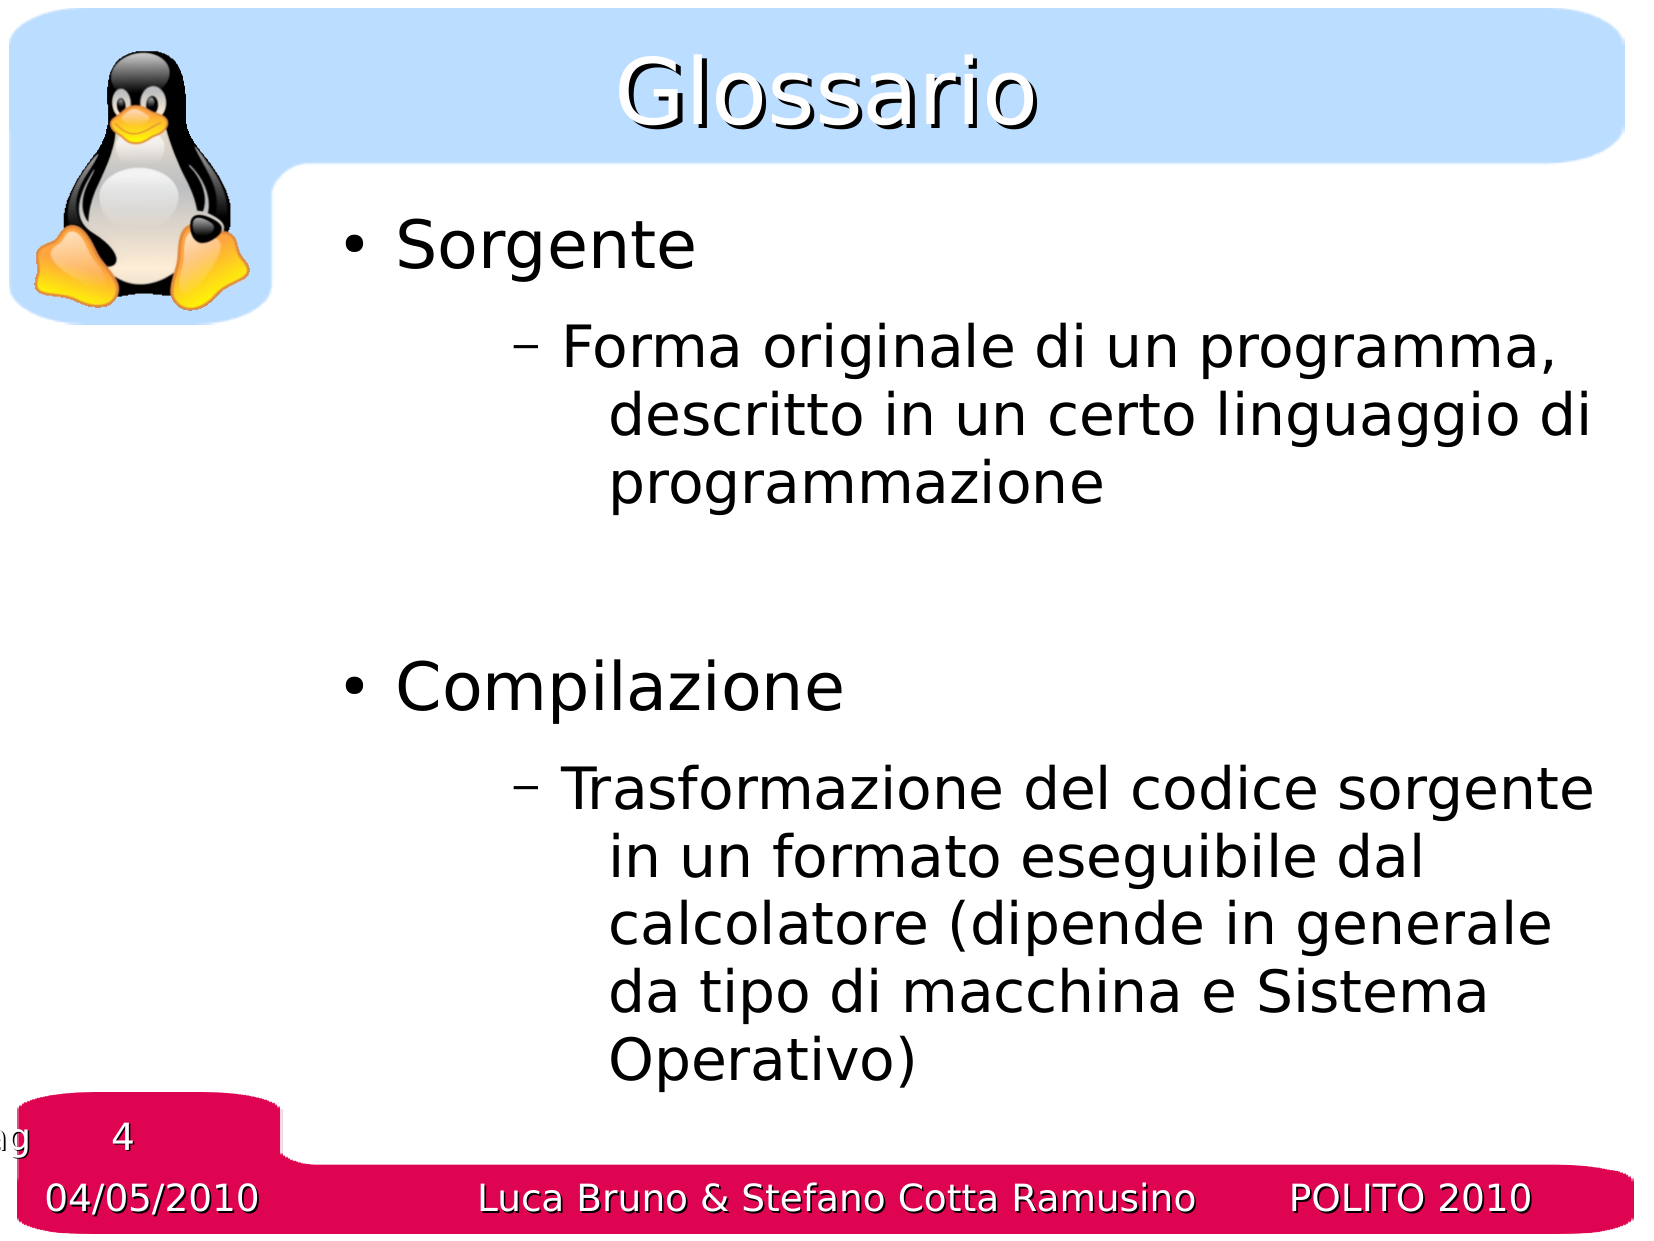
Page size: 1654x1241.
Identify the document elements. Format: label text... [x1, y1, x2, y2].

picture [17, 1092, 1634, 1234]
picture [17, 1182, 29, 1234]
picture [9, 8, 1625, 325]
list Sorgente Forma originale di un programma, descritto in un certo linguaggio di programmazione Compilazione Trasformazione del codice sorgente in un formato eseguibile dal calcolatore (dipende in generale da tipo di macchina e Sistema Operativo) [324, 206, 1625, 1123]
title Glossario [82, 39, 1571, 147]
text_box 04/05/2010 [29, 1169, 284, 1241]
text_box Pag <numero> [17, 1108, 266, 1182]
text_box Luca Bruno & Stefano Cotta Ramusino POLITO 2010 [462, 1169, 1548, 1241]
